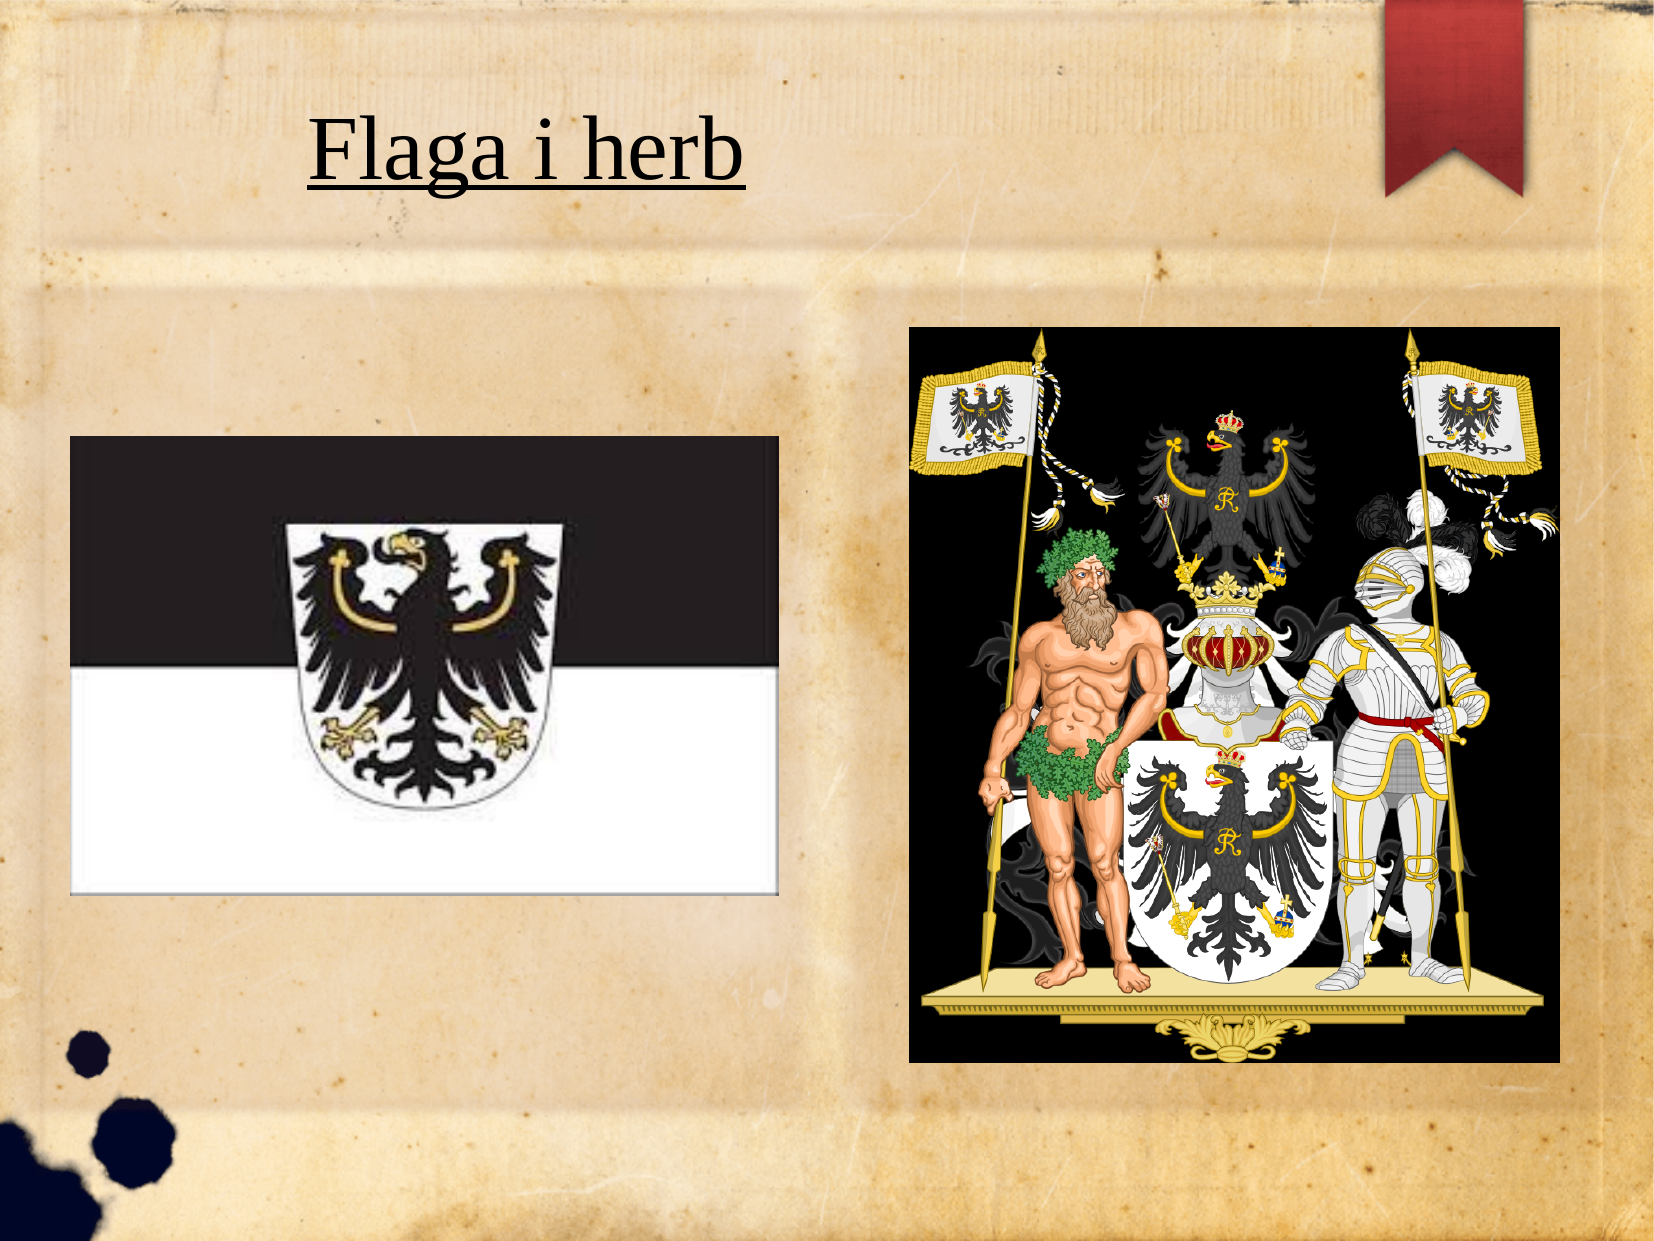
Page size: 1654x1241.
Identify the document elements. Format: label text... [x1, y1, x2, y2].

title Flaga i herb [307, 49, 1040, 237]
picture [909, 327, 1560, 1063]
picture [70, 437, 779, 896]
